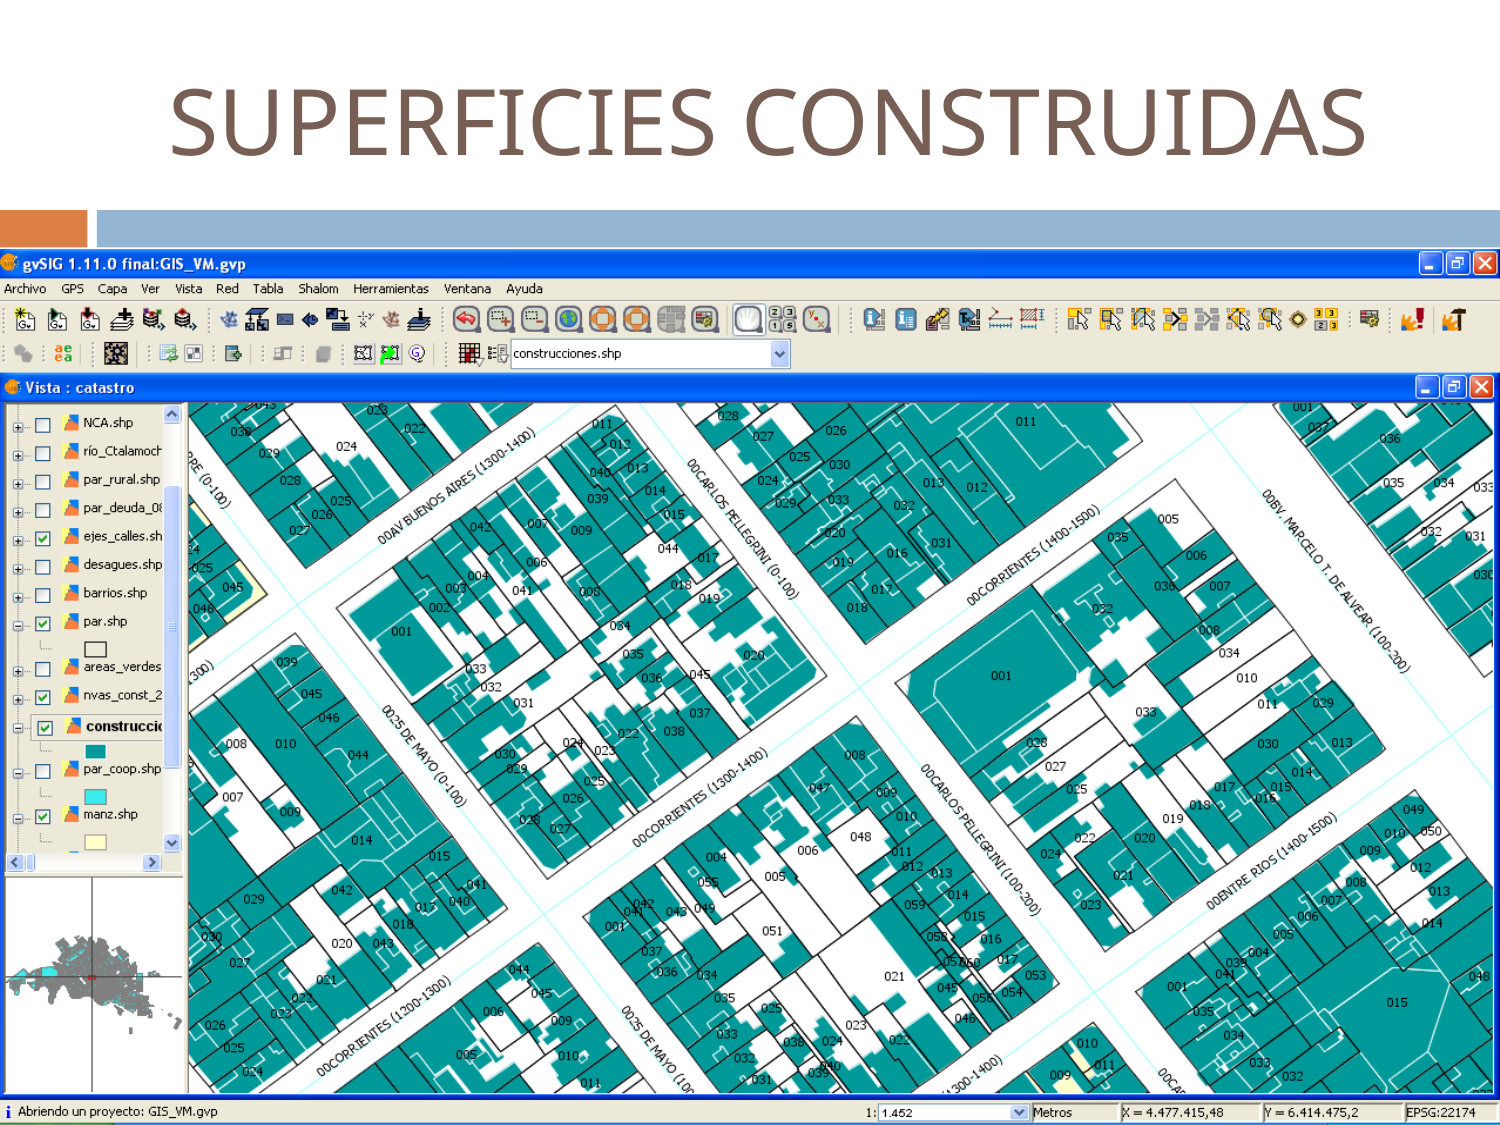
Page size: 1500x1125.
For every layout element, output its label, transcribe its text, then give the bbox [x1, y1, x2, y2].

picture [0, 249, 1500, 1125]
title SUPERFICIES CONSTRUIDAS [100, 37, 1438, 200]
